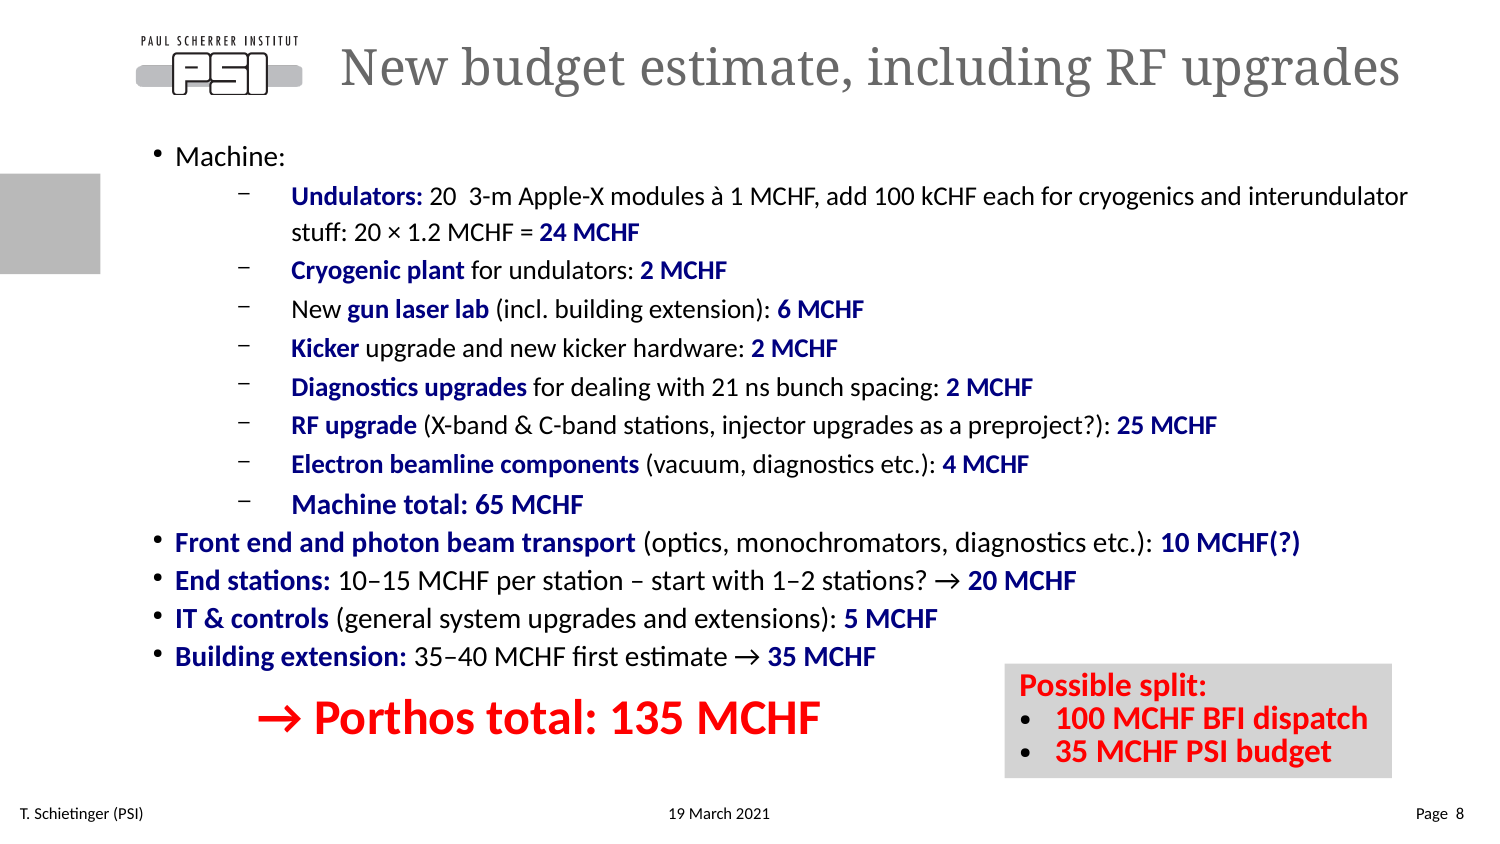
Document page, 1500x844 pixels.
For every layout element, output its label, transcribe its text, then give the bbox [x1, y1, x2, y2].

text_box → Porthos total: 135 MCHF [243, 719, 856, 760]
text_box Possible split: 100 MCHF BFI dispatch 35 MCHF PSI budget [1004, 663, 1392, 779]
title New budget estimate, including RF upgrades [340, 35, 1442, 98]
list Machine: Undulators: 20 3-m Apple-X modules à 1 MCHF, add 100 kCHF each for cryogenics and interundulator stuff: 20 × 1.2 MCHF = 24 MCHF Cryogenic plant for undulators: 2 MCHF New gun laser lab (incl. building extension): 6 MCHF Kicker upgrade and new kicker hardware: 2 MCHF Diagnostics upgrades for dealing with 21 ns bunch spacing: 2 MCHF RF upgrade (X-band & C-band stations, injector upgrades as a preproject?): 25 MCHF Electron beamline components (vacuum, diagnostics etc.): 4 MCHF Machine total: 65 MCHF Front end and photon beam transport (optics, monochromators, diagnostics etc.): 10 MCHF(?) End stations: 10–15 MCHF per station – start with 1–2 stations? → 20 MCHF IT & controls (general system upgrades and extensions): 5 MCHF Building extension: 35–40 MCHF first estimate → 35 MCHF [149, 136, 1450, 719]
